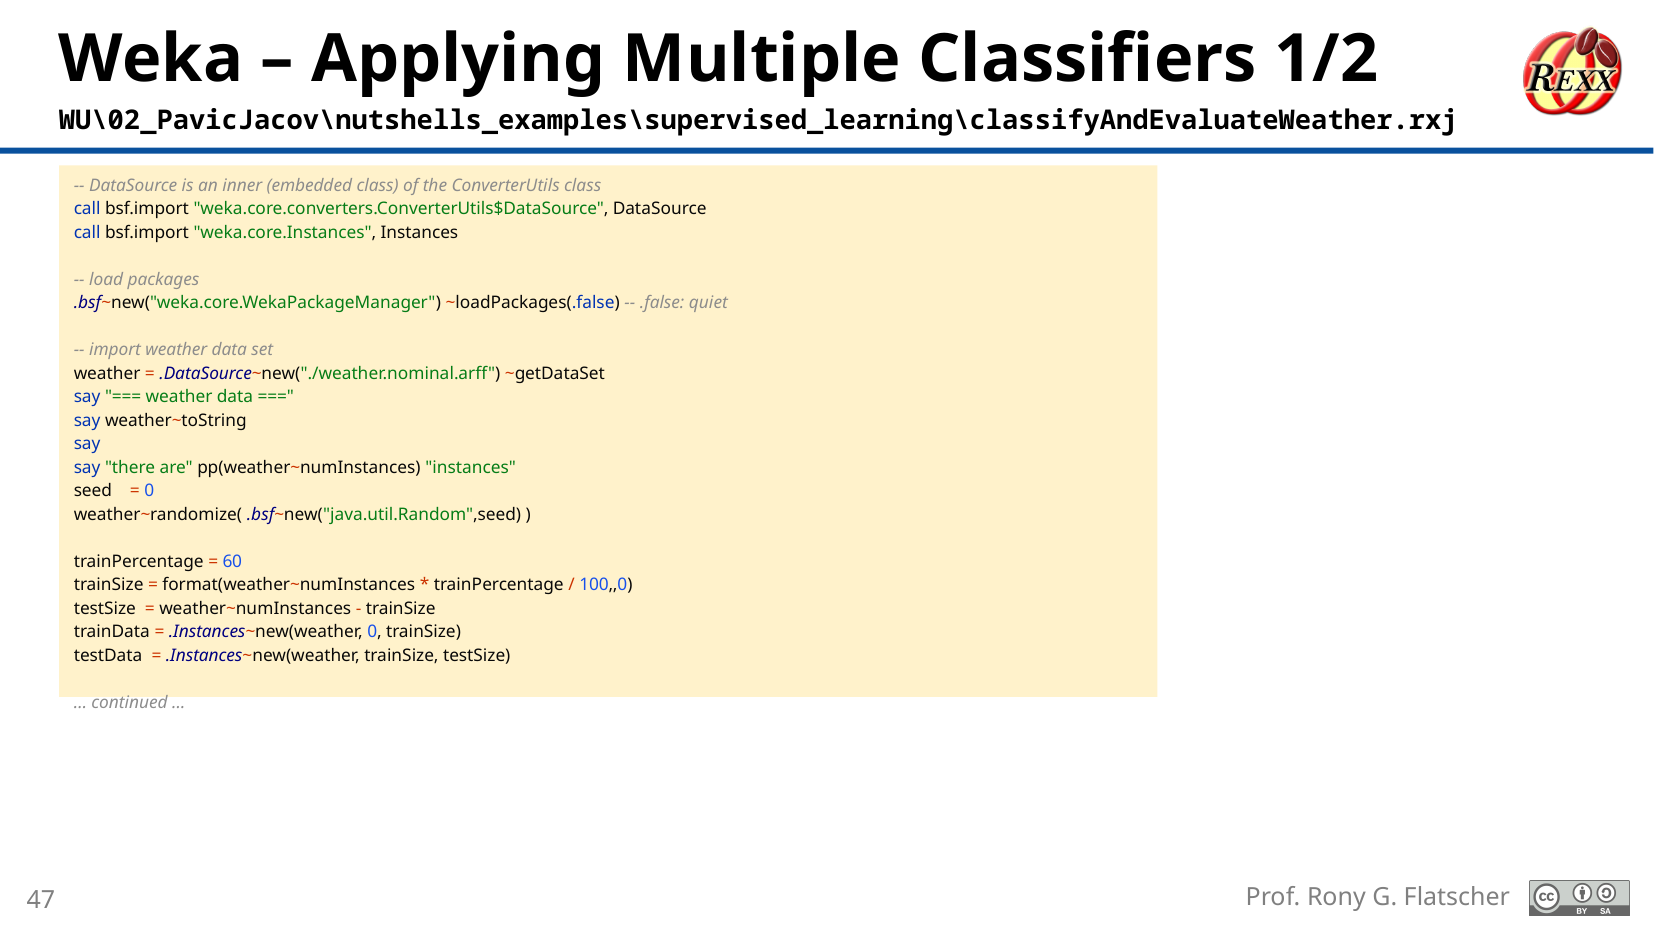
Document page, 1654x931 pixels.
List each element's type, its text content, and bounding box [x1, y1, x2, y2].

title Weka – Applying Multiple Classifiers 1/2 WU\02_PavicJacov\nutshells_examples\supervised_learning\classifyAndEvaluateWeather.rxj [0, 0, 1625, 148]
text_box -- DataSource is an inner (embedded class) of the ConverterUtils class call bsf.import "weka.core.converters.ConverterUtils$DataSource", DataSource call bsf.import "weka.core.Instances", Instances -- load packages .bsf~new("weka.core.WekaPackageManager") ~loadPackages(.false) -- .false: quiet -- import weather data set weather = .DataSource~new("./weather.nominal.arff") ~getDataSet say "=== weather data ===" say weather~toString say say "there are" pp(weather~numInstances) "instances" seed = 0 weather~randomize( .bsf~new("java.util.Random",seed) ) trainPercentage = 60 trainSize = format(weather~numInstances * trainPercentage / 100,,0) testSize = weather~numInstances - trainSize trainData = .Instances~new(weather, 0, trainSize) testData = .Instances~new(weather, trainSize, testSize) … continued … [59, 165, 1158, 697]
